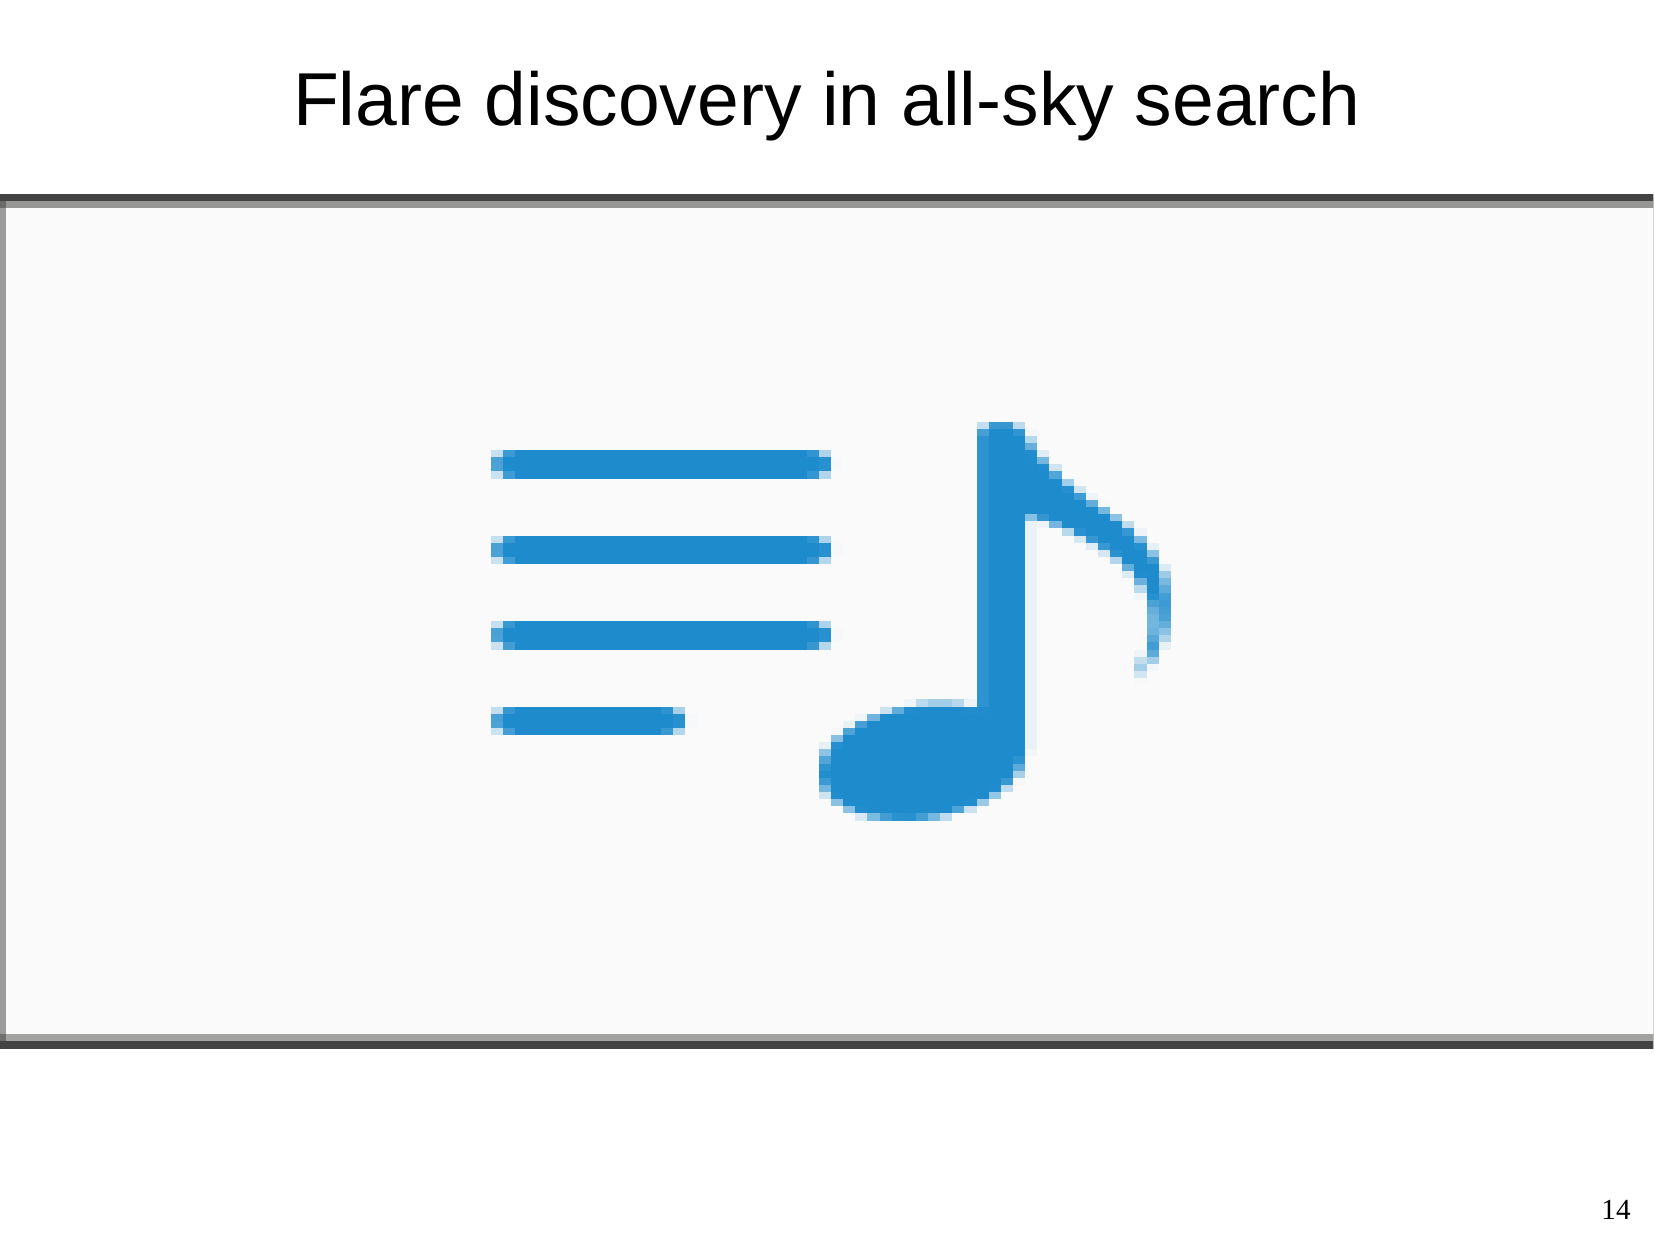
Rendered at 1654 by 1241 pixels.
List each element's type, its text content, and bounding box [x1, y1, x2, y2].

text_box [0, 193, 1654, 1050]
title Flare discovery in all-sky search [82, 49, 1571, 151]
